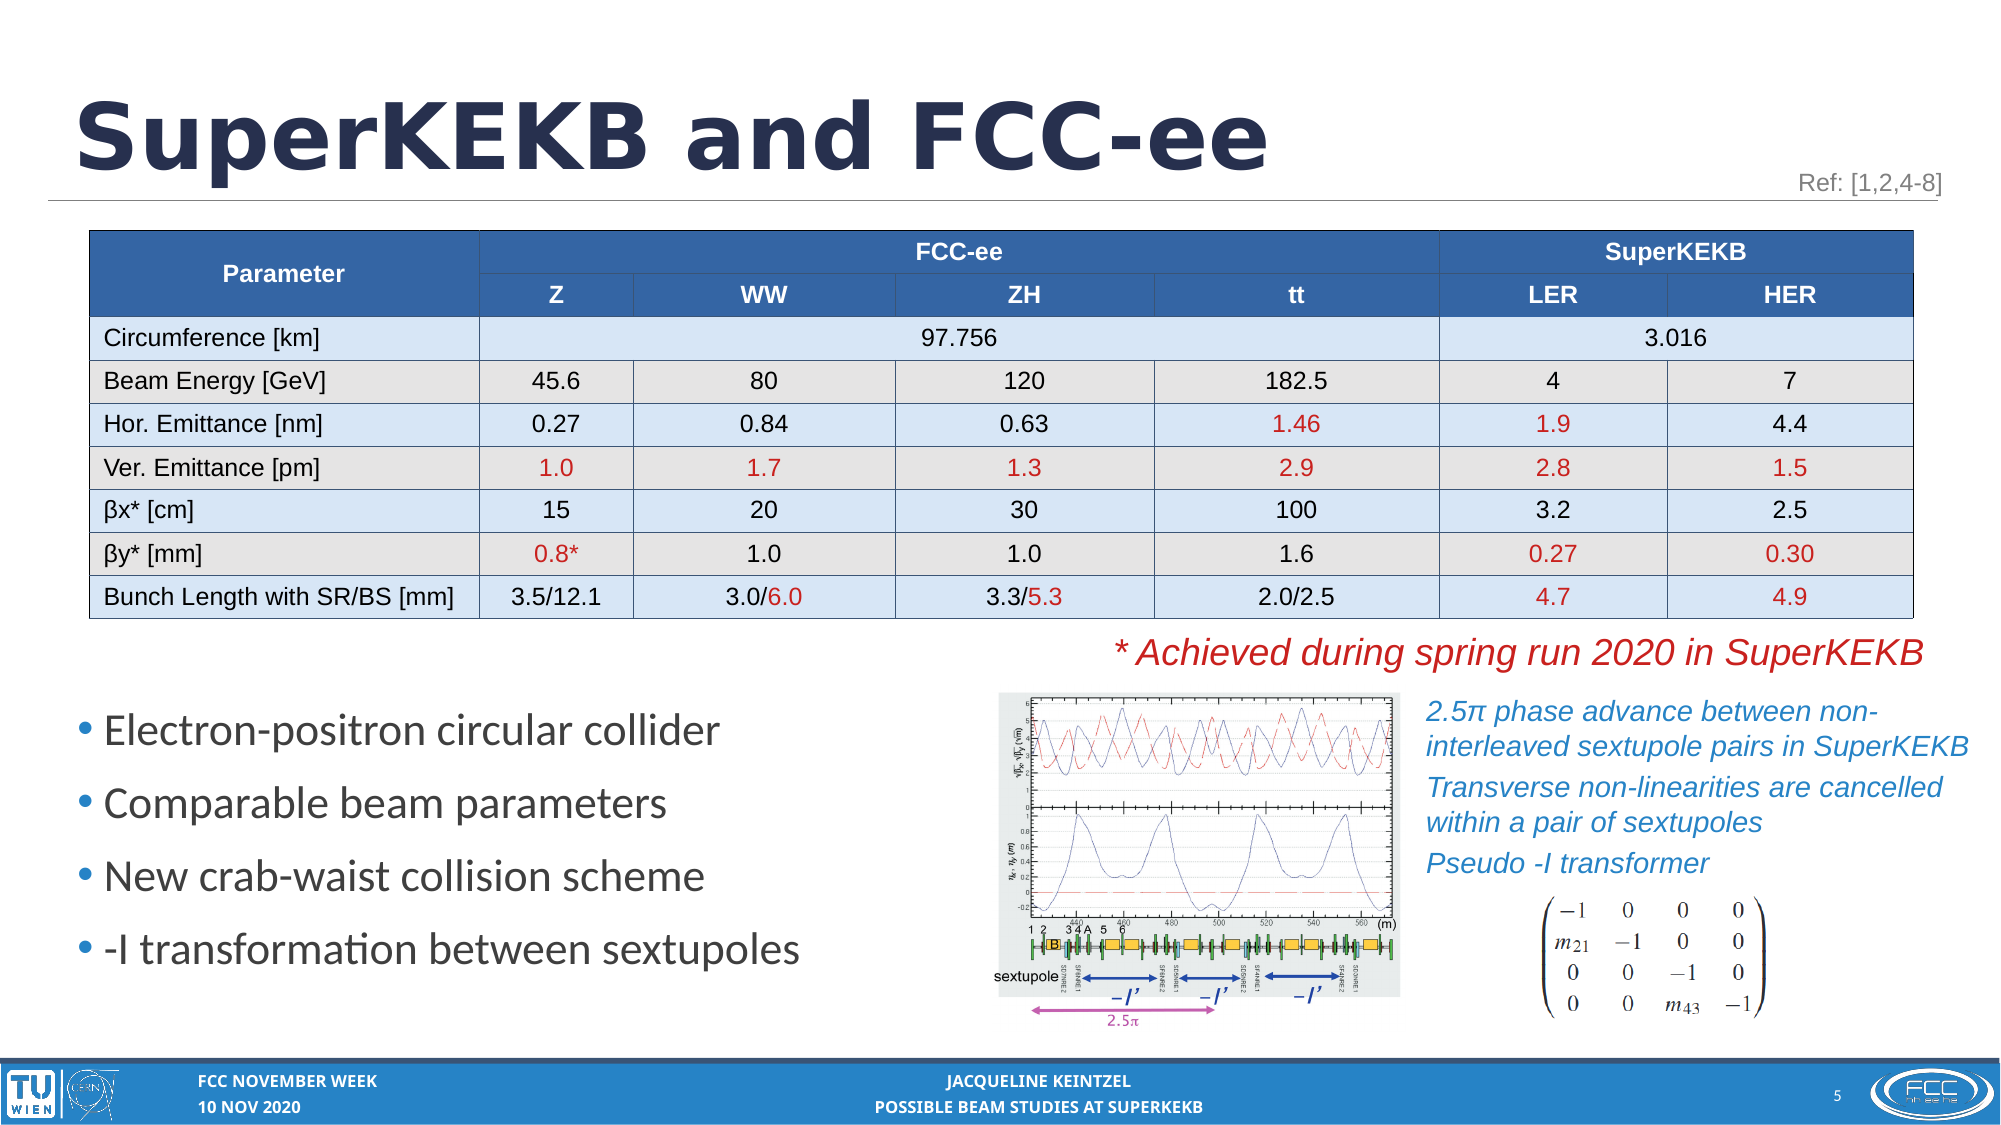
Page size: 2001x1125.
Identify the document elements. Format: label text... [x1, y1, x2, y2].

table_cell βy* [mm] [90, 533, 479, 575]
table_cell 1.0 [480, 447, 633, 489]
table_cell 120 [896, 361, 1154, 403]
table_cell 2.8 [1440, 447, 1667, 489]
table_cell 7 [1668, 361, 1913, 403]
picture [1534, 882, 1772, 1028]
table_cell 1.9 [1440, 404, 1667, 446]
table_cell WW [634, 274, 895, 316]
table_cell 4.9 [1668, 576, 1913, 618]
table_cell 1.7 [634, 447, 895, 489]
table_cell 45.6 [480, 361, 633, 403]
table_cell 1.46 [1155, 404, 1439, 446]
text_box Ref: [1,2,4-8] [1783, 159, 1967, 219]
table_cell ZH [896, 274, 1154, 316]
table_cell 4 [1440, 361, 1667, 403]
picture [992, 684, 1406, 1032]
table_cell 0.84 [634, 404, 895, 446]
table_cell tt [1155, 274, 1439, 316]
table_cell 100 [1155, 490, 1439, 532]
text_box Electron-positron circular collider Comparable beam parameters New crab-waist collision scheme -I transformation between sextupoles [77, 698, 992, 1016]
picture [7, 1070, 55, 1118]
table_cell 1.0 [896, 533, 1154, 575]
table_cell 1.3 [896, 447, 1154, 489]
table_cell 1.6 [1155, 533, 1439, 575]
table_header FCC-ee [480, 231, 1439, 273]
picture [67, 1069, 119, 1121]
table_cell 30 [896, 490, 1154, 532]
text_box * Achieved during spring run 2020 in SuperKEKB [1098, 620, 1961, 719]
table_cell 4.7 [1440, 576, 1667, 618]
table_cell 2.9 [1155, 447, 1439, 489]
table_cell Circumference [km] [90, 317, 479, 360]
table_cell LER [1440, 274, 1667, 317]
table_cell 3.2 [1440, 490, 1667, 532]
text_box SuperKEKB and FCC-ee [58, 70, 1925, 201]
table_cell Hor. Emittance [nm] [90, 404, 479, 446]
table_cell 3.5/12.1 [480, 576, 633, 618]
text_box 2.5π phase advance between non-interleaved sextupole pairs in SuperKEKB Transverse non-linearities are cancelled within a pair of sextupoles Pseudo -I transformer [1411, 685, 1991, 969]
table_cell βx* [cm] [90, 490, 479, 532]
table_cell 0.27 [1440, 533, 1667, 575]
table_cell Ver. Emittance [pm] [90, 447, 479, 489]
table_cell Z [480, 274, 633, 316]
table_cell 15 [480, 490, 633, 532]
table_header SuperKEKB [1440, 231, 1913, 273]
table_cell 1.0 [634, 533, 895, 575]
table_cell 3.016 [1440, 317, 1913, 360]
table_cell Beam Energy [GeV] [90, 361, 479, 403]
table_cell 2.0/2.5 [1155, 576, 1439, 618]
table_cell 97.756 [480, 317, 1439, 360]
table_cell 3.0/6.0 [634, 576, 895, 618]
table_cell 80 [634, 361, 895, 403]
picture [1869, 1067, 1997, 1122]
table_cell 0.30 [1668, 533, 1913, 575]
table_cell 3.3/5.3 [896, 576, 1154, 618]
table_cell 182.5 [1155, 361, 1439, 403]
table_cell 20 [634, 490, 895, 532]
table_header Parameter [90, 231, 479, 316]
table_cell 0.8* [480, 533, 633, 575]
table_cell 0.63 [896, 404, 1154, 446]
table_cell 2.5 [1668, 490, 1913, 532]
table_cell 1.5 [1668, 447, 1913, 489]
table_cell 4.4 [1668, 404, 1913, 446]
table_cell HER [1668, 274, 1913, 317]
table_cell 0.27 [480, 404, 633, 446]
table_cell Bunch Length with SR/BS [mm] [90, 576, 479, 618]
